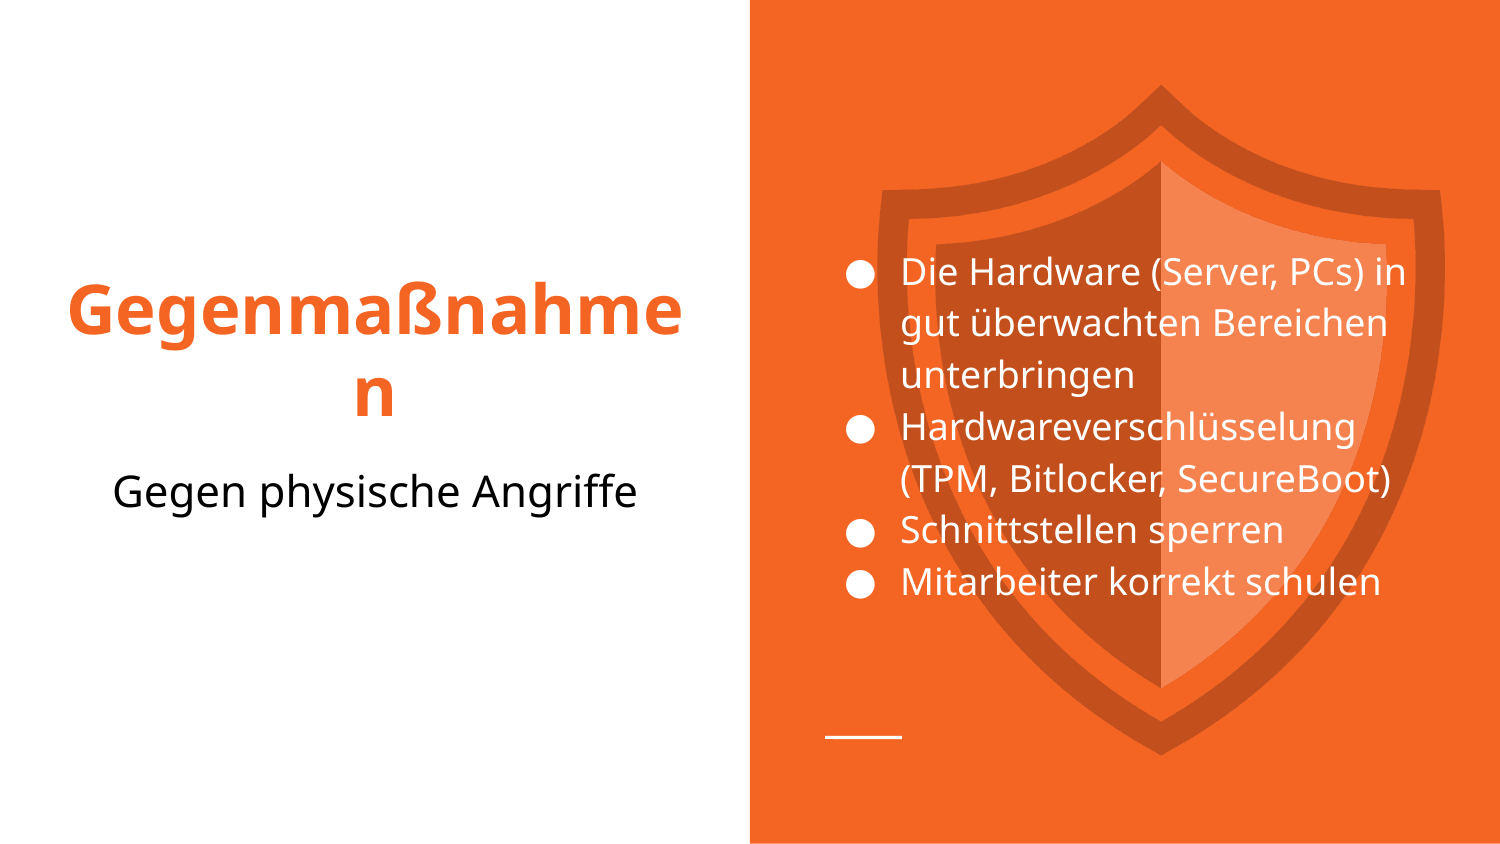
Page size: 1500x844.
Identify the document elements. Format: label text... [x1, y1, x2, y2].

list Die Hardware (Server, PCs) in gut überwachten Bereichen unterbringen Hardwareverschlüsselung (TPM, Bitlocker, SecureBoot) Schnittstellen sperren Mitarbeiter korrekt schulen [810, 118, 1440, 725]
title Gegenmaßnahmen [43, 229, 708, 446]
subtitle Gegen physische Angriffe [43, 448, 708, 670]
picture [739, 0, 1500, 844]
